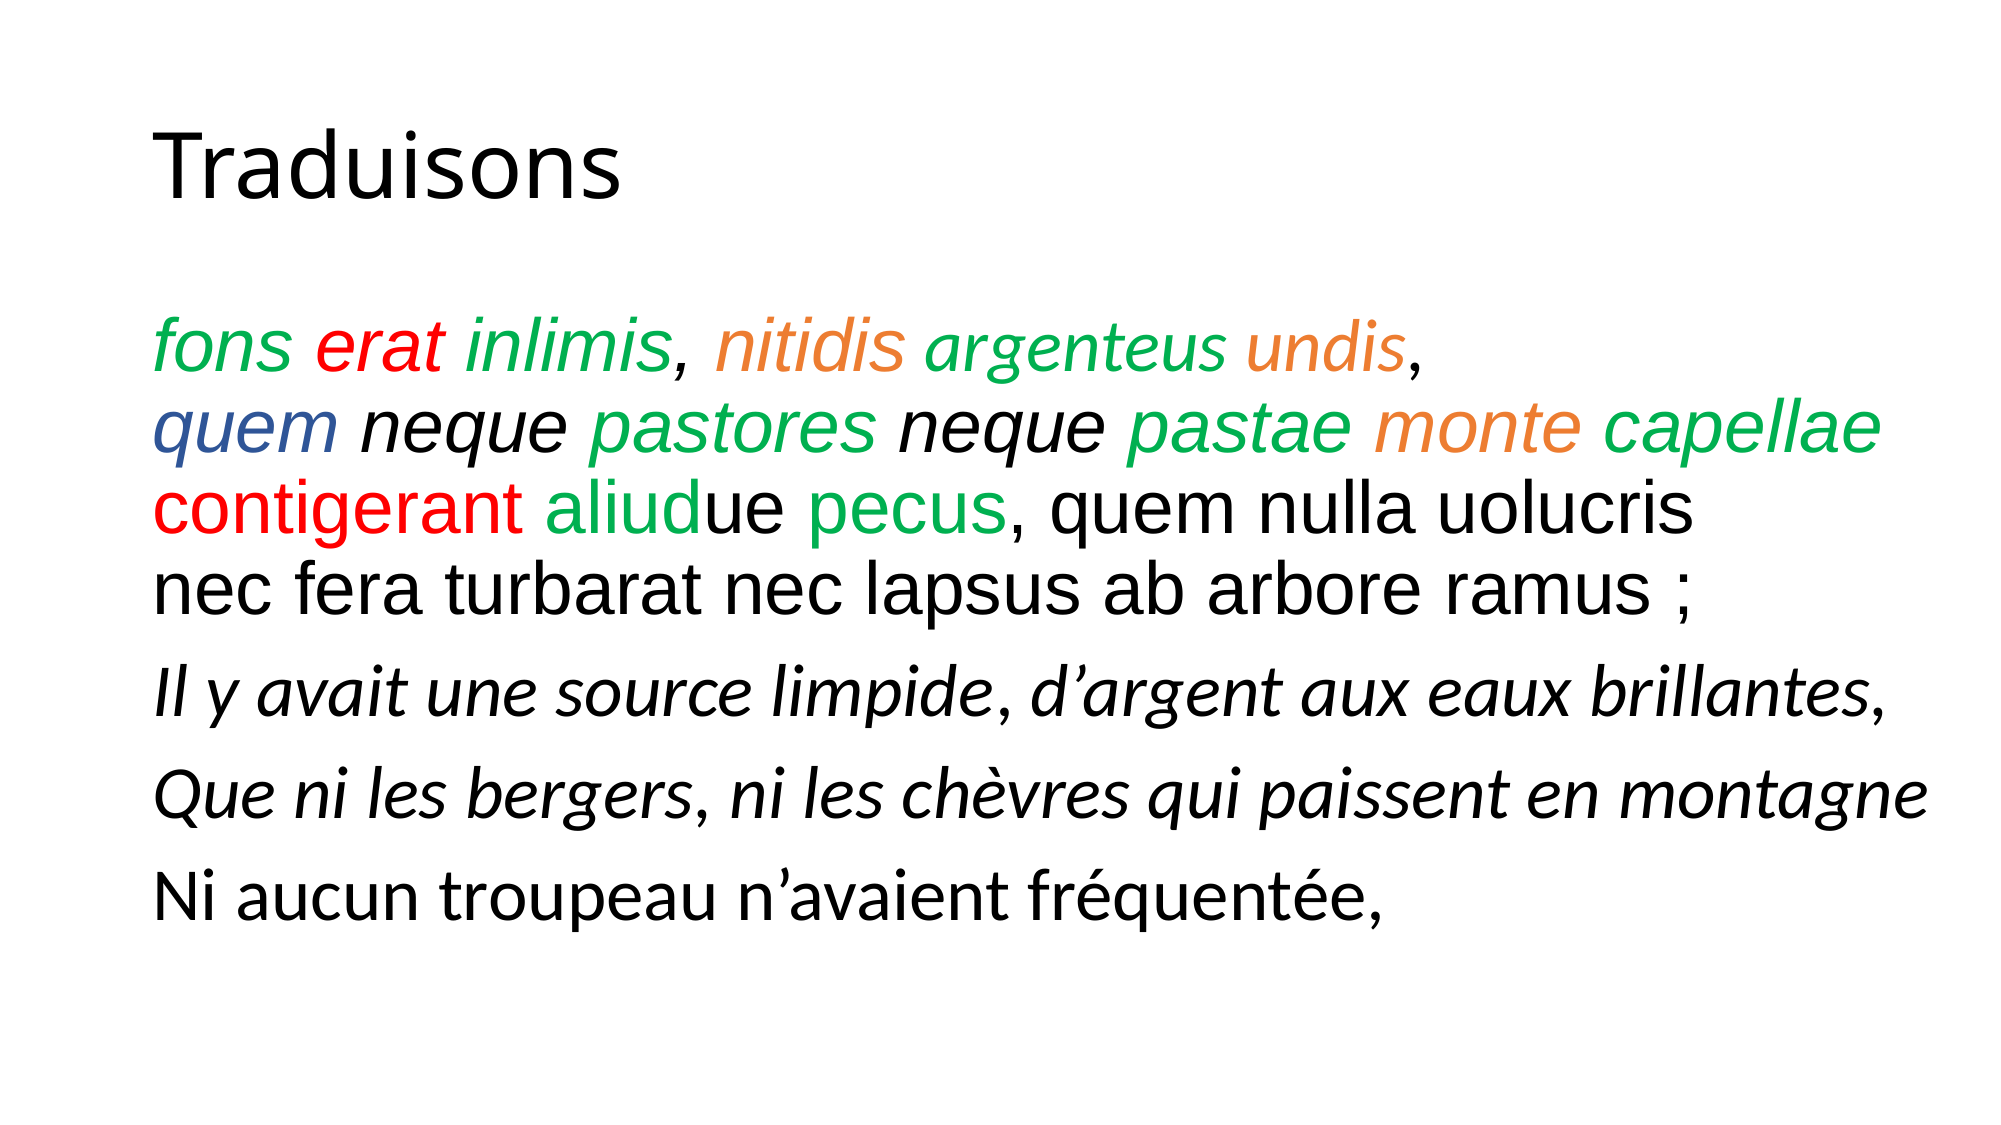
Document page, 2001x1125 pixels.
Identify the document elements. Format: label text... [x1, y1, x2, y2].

list fons erat inlimis, nitidis argenteus undis, quem neque pastores neque pastae monte capellae contigerant aliudue pecus, quem nulla uolucris nec fera turbarat nec lapsus ab arbore ramus ; Il y avait une source limpide, d’argent aux eaux brillantes, Que ni les bergers, ni les chèvres qui paissent en montagne Ni aucun troupeau n’avaient fréquentée, [137, 299, 1982, 1014]
title Traduisons [137, 59, 1863, 278]
